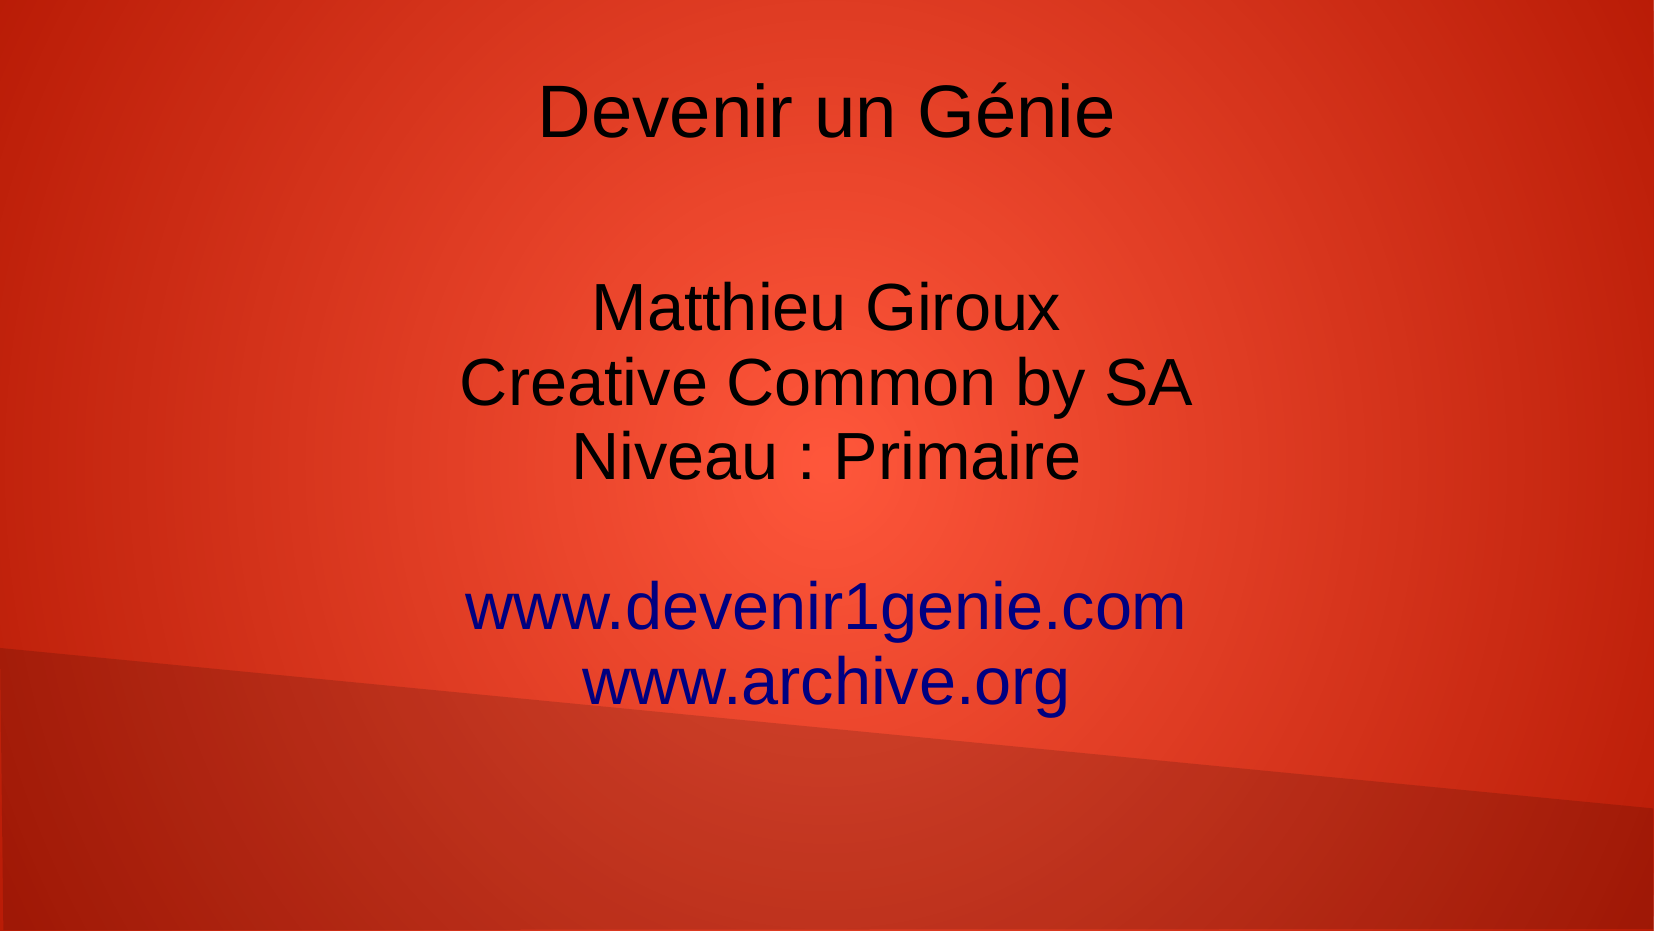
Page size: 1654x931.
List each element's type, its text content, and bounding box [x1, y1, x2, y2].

subtitle Matthieu Giroux Creative Common by SA Niveau : Primaire www.devenir1genie.com www.archive.org [82, 224, 1571, 764]
title Devenir un Génie [82, 35, 1571, 189]
